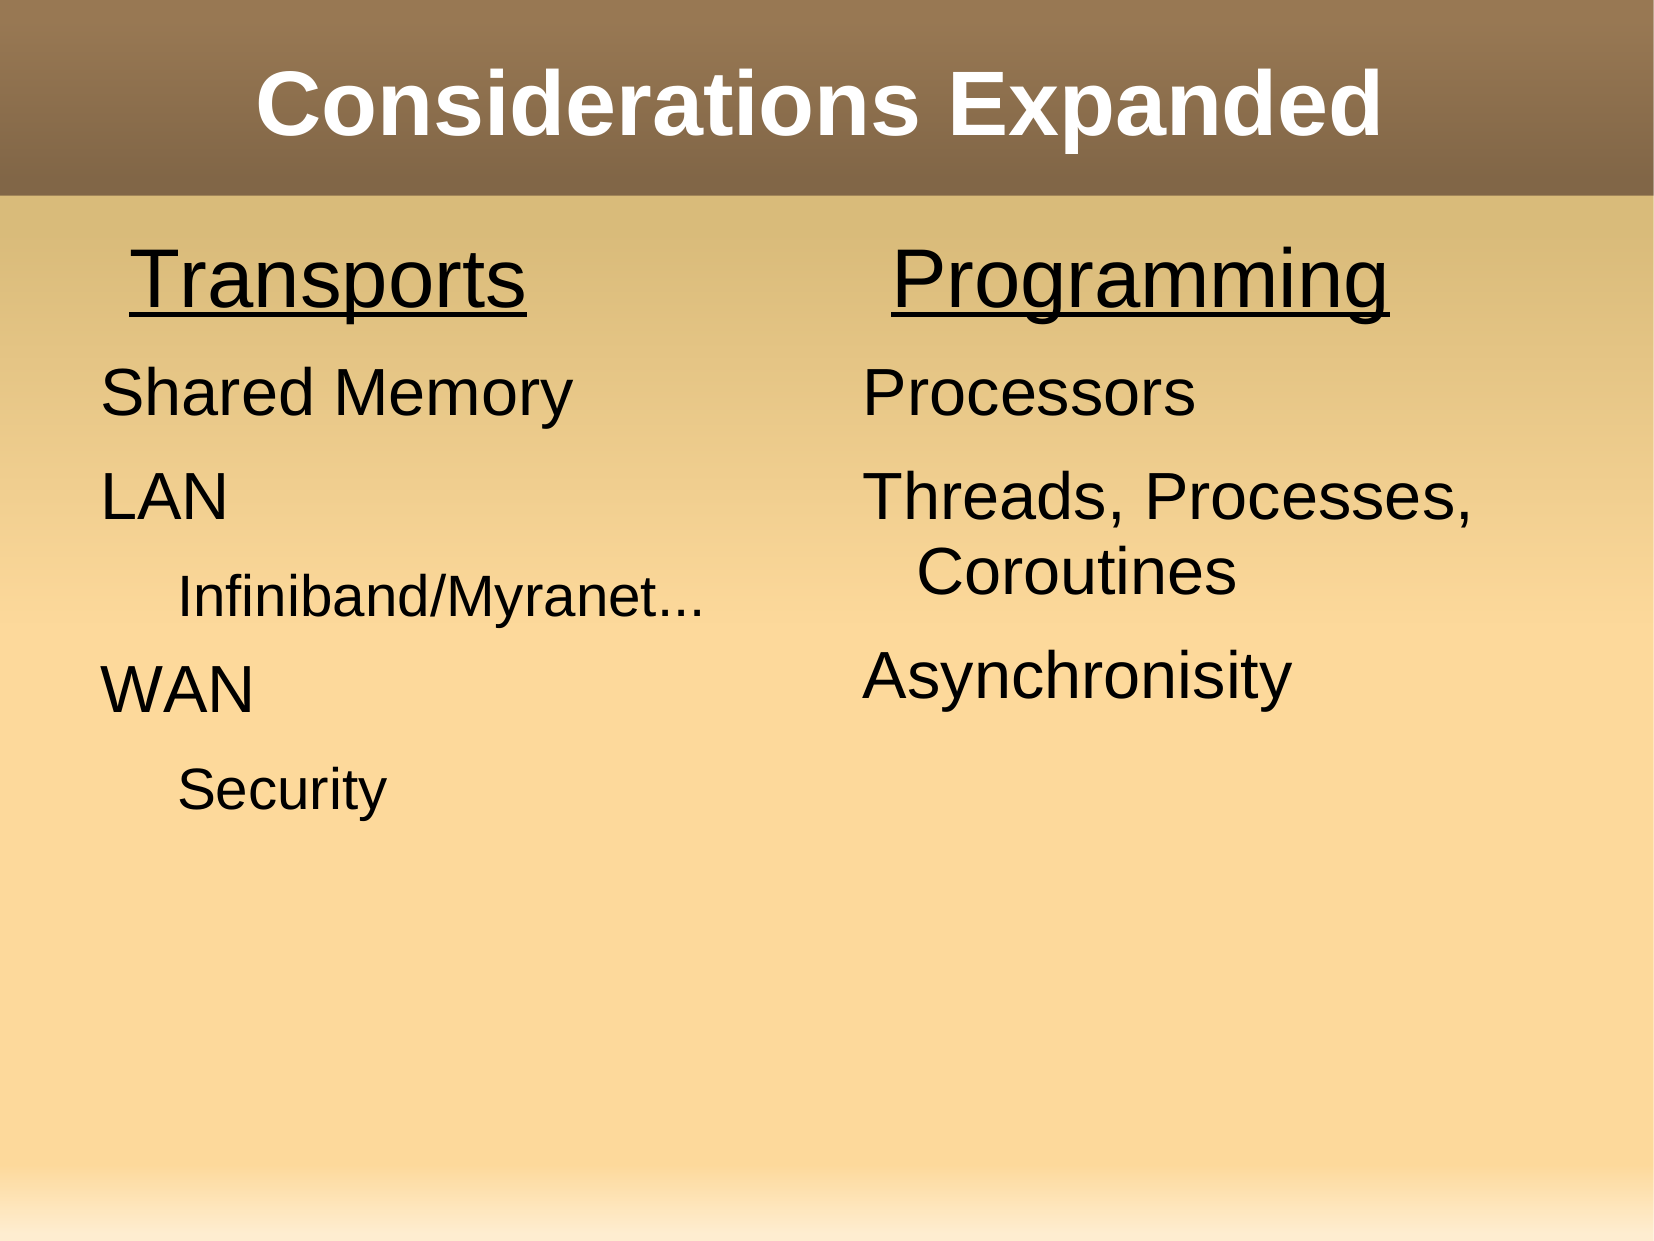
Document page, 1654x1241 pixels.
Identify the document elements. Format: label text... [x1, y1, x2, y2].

text_box Programming [876, 225, 1406, 344]
list Processors Threads, Processes, Coroutines Asynchronisity [845, 355, 1572, 1159]
list Shared Memory LAN Infiniband/Myranet... WAN Security [82, 355, 809, 1174]
title Considerations Expanded [76, 0, 1565, 208]
picture [0, 0, 1654, 1241]
text_box Transports [114, 225, 543, 344]
